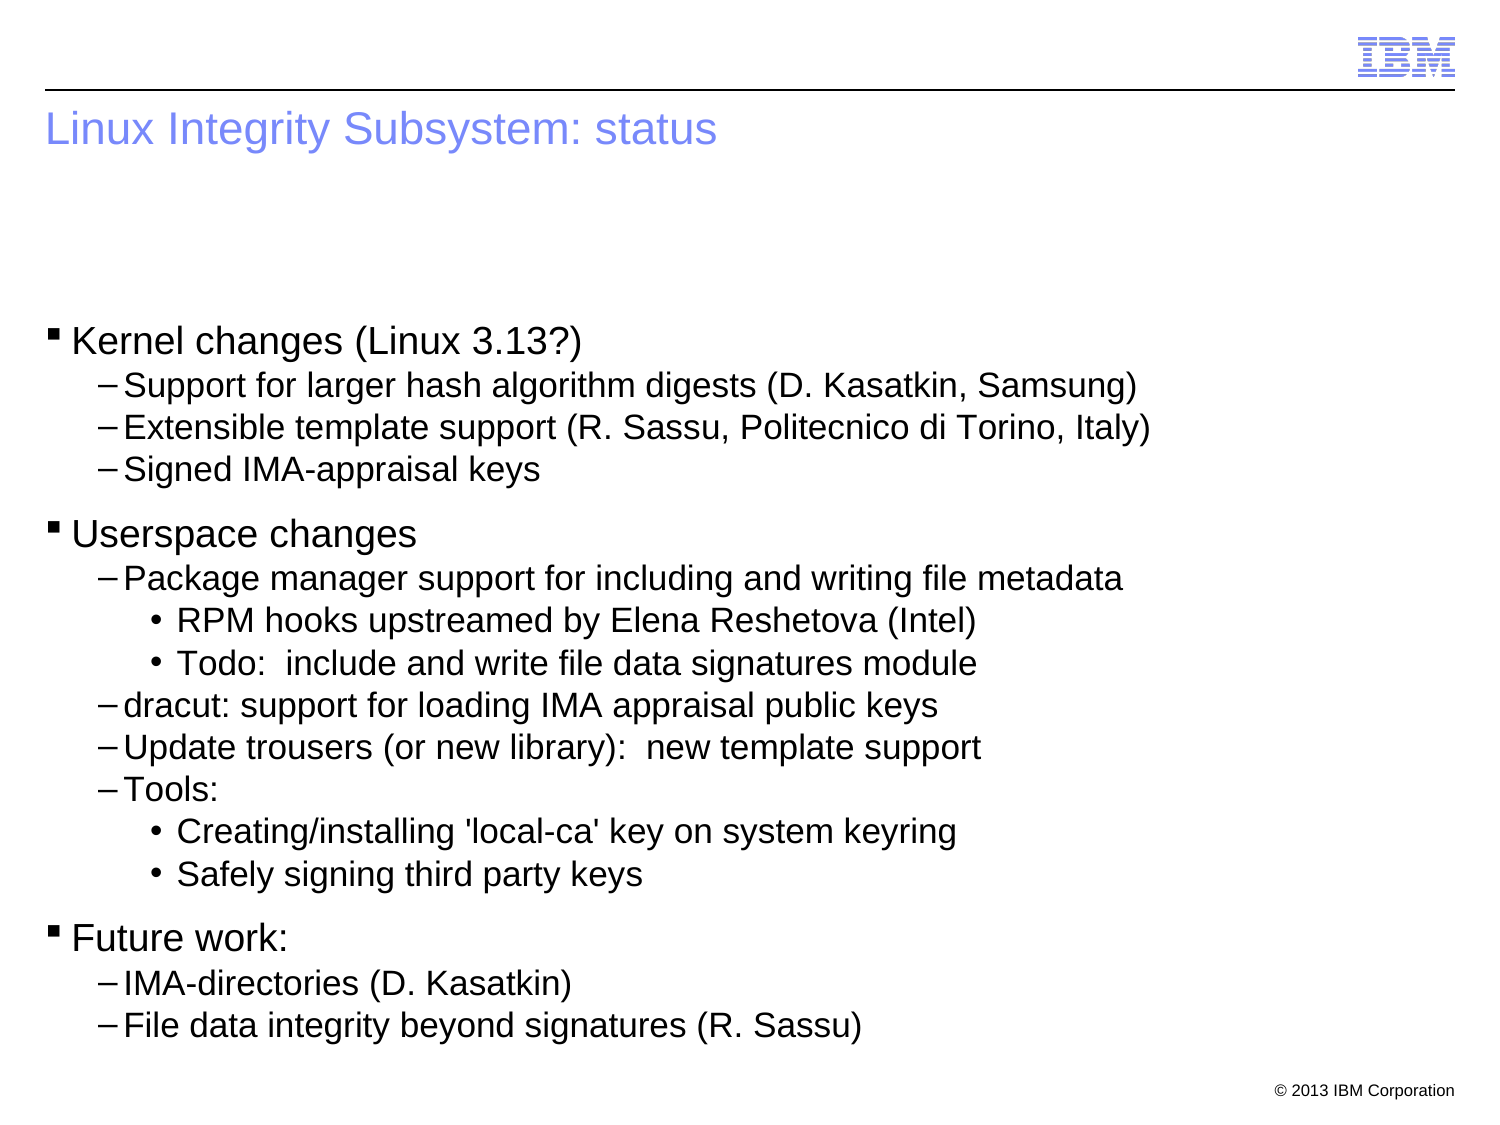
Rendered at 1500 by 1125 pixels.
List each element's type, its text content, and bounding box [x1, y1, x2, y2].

picture [1358, 37, 1455, 77]
list Kernel changes (Linux 3.13?) Support for larger hash algorithm digests (D. Kasatkin, Samsung) Extensible template support (R. Sassu, Politecnico di Torino, Italy) Signed IMA-appraisal keys Userspace changes Package manager support for including and writing file metadata RPM hooks upstreamed by Elena Reshetova (Intel) Todo: include and write file data signatures module dracut: support for loading IMA appraisal public keys Update trousers (or new library): new template support Tools: Creating/installing 'local-ca' key on system keyring Safely signing third party keys Future work: IMA-directories (D. Kasatkin) File data integrity beyond signatures (R. Sassu) [29, 307, 1455, 1058]
title Linux Integrity Subsystem: status [29, 97, 1455, 218]
